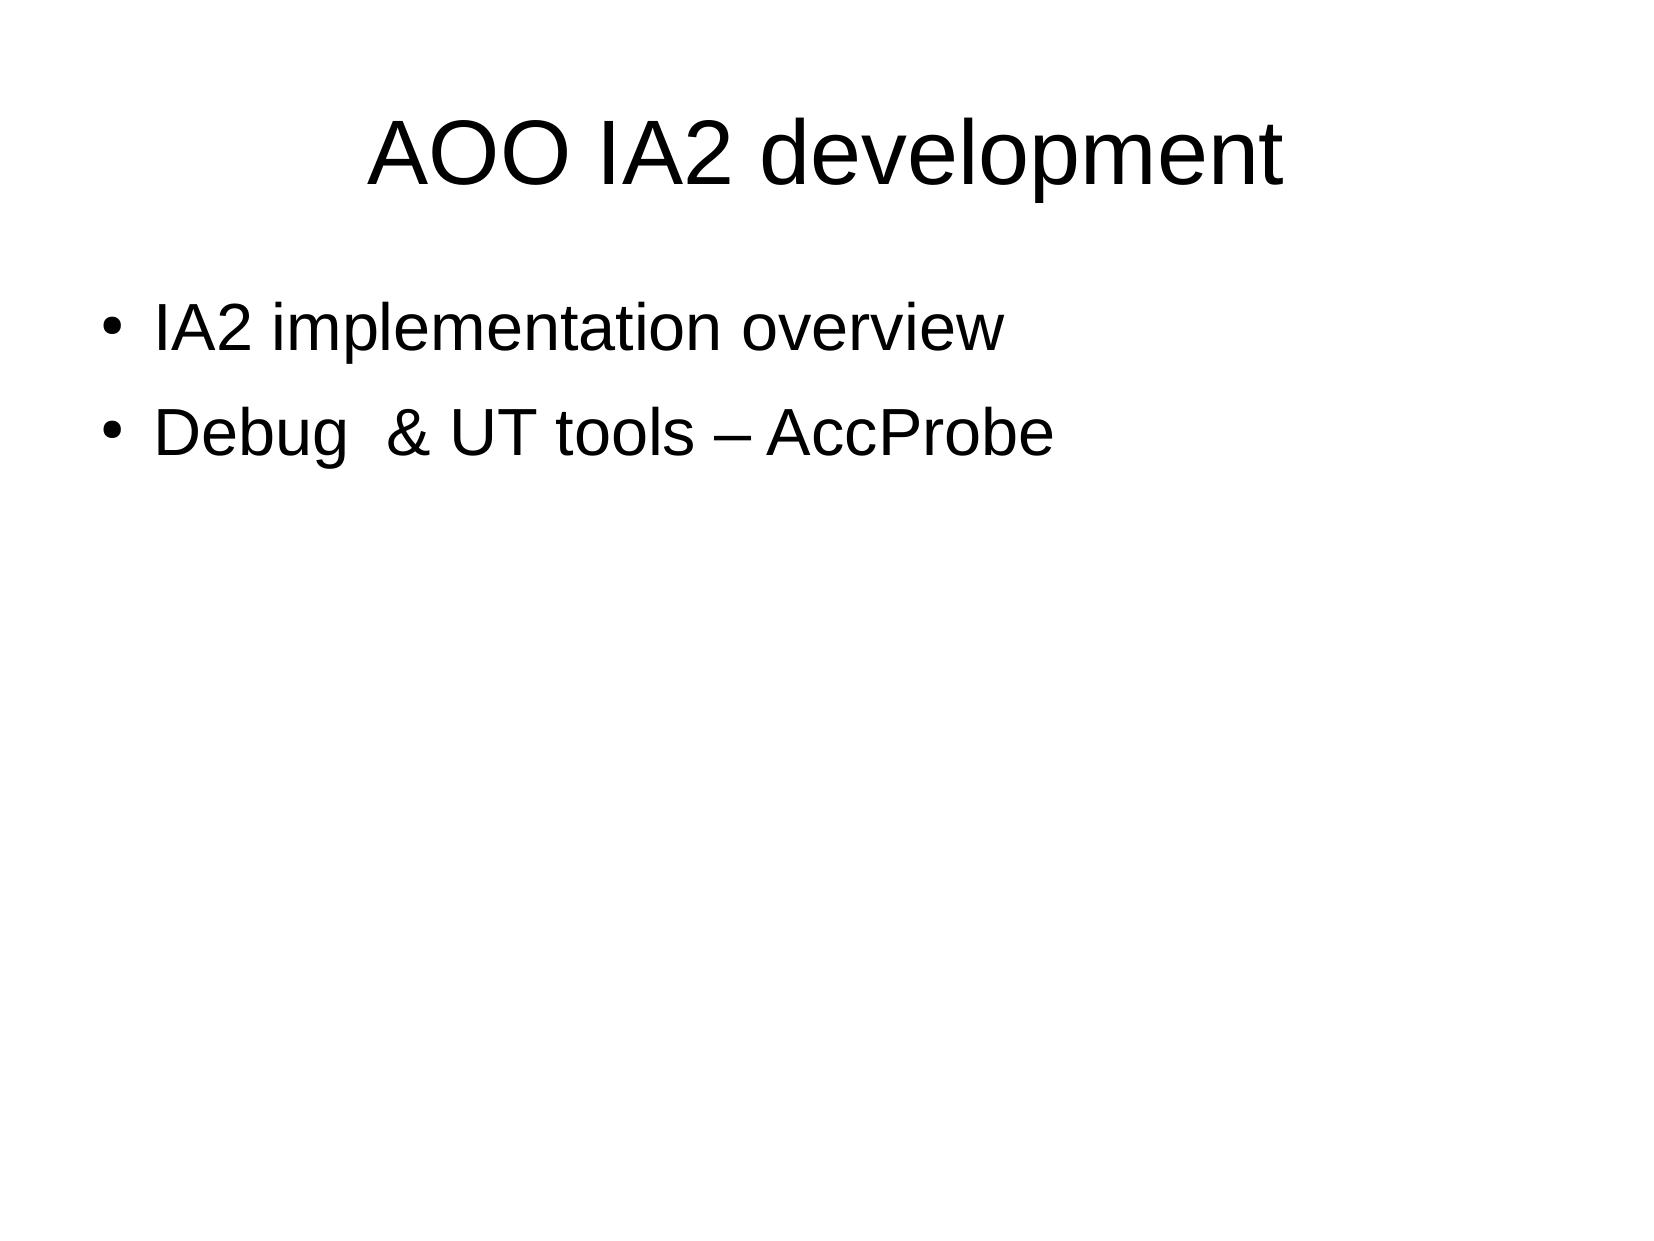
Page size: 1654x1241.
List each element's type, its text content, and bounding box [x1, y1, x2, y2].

list IA2 implementation overview Debug & UT tools – AccProbe [82, 290, 1571, 1094]
title AOO IA2 development [82, 56, 1571, 250]
